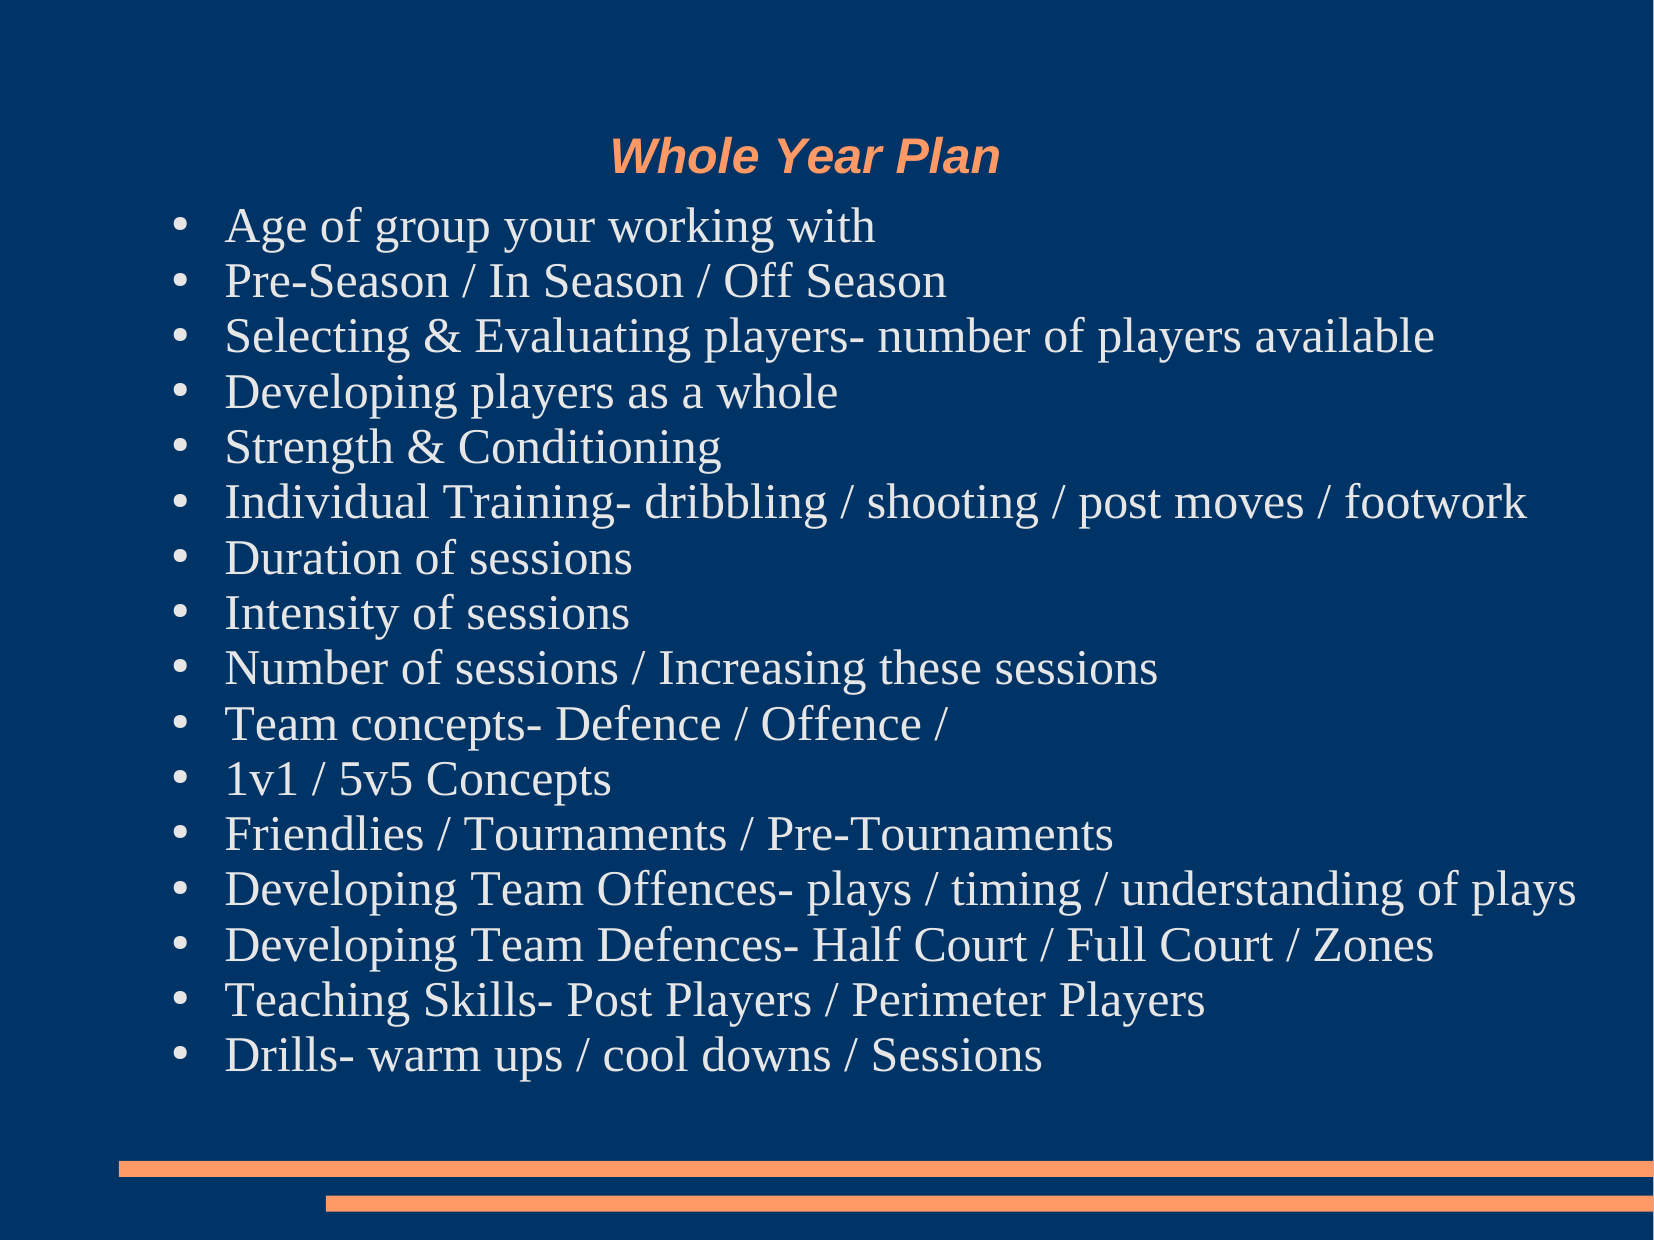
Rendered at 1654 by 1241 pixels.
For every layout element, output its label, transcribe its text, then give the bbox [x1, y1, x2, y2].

list Age of group your working with Pre-Season / In Season / Off Season Selecting & Evaluating players- number of players available Developing players as a whole Strength & Conditioning Individual Training- dribbling / shooting / post moves / footwork Duration of sessions Intensity of sessions Number of sessions / Increasing these sessions Team concepts- Defence / Offence / 1v1 / 5v5 Concepts Friendlies / Tournaments / Pre-Tournaments Developing Team Offences- plays / timing / understanding of plays Developing Team Defences- Half Court / Full Court / Zones Teaching Skills- Post Players / Perimeter Players Drills- warm ups / cool downs / Sessions [153, 197, 1593, 1099]
title Whole Year Plan [106, 52, 1519, 260]
